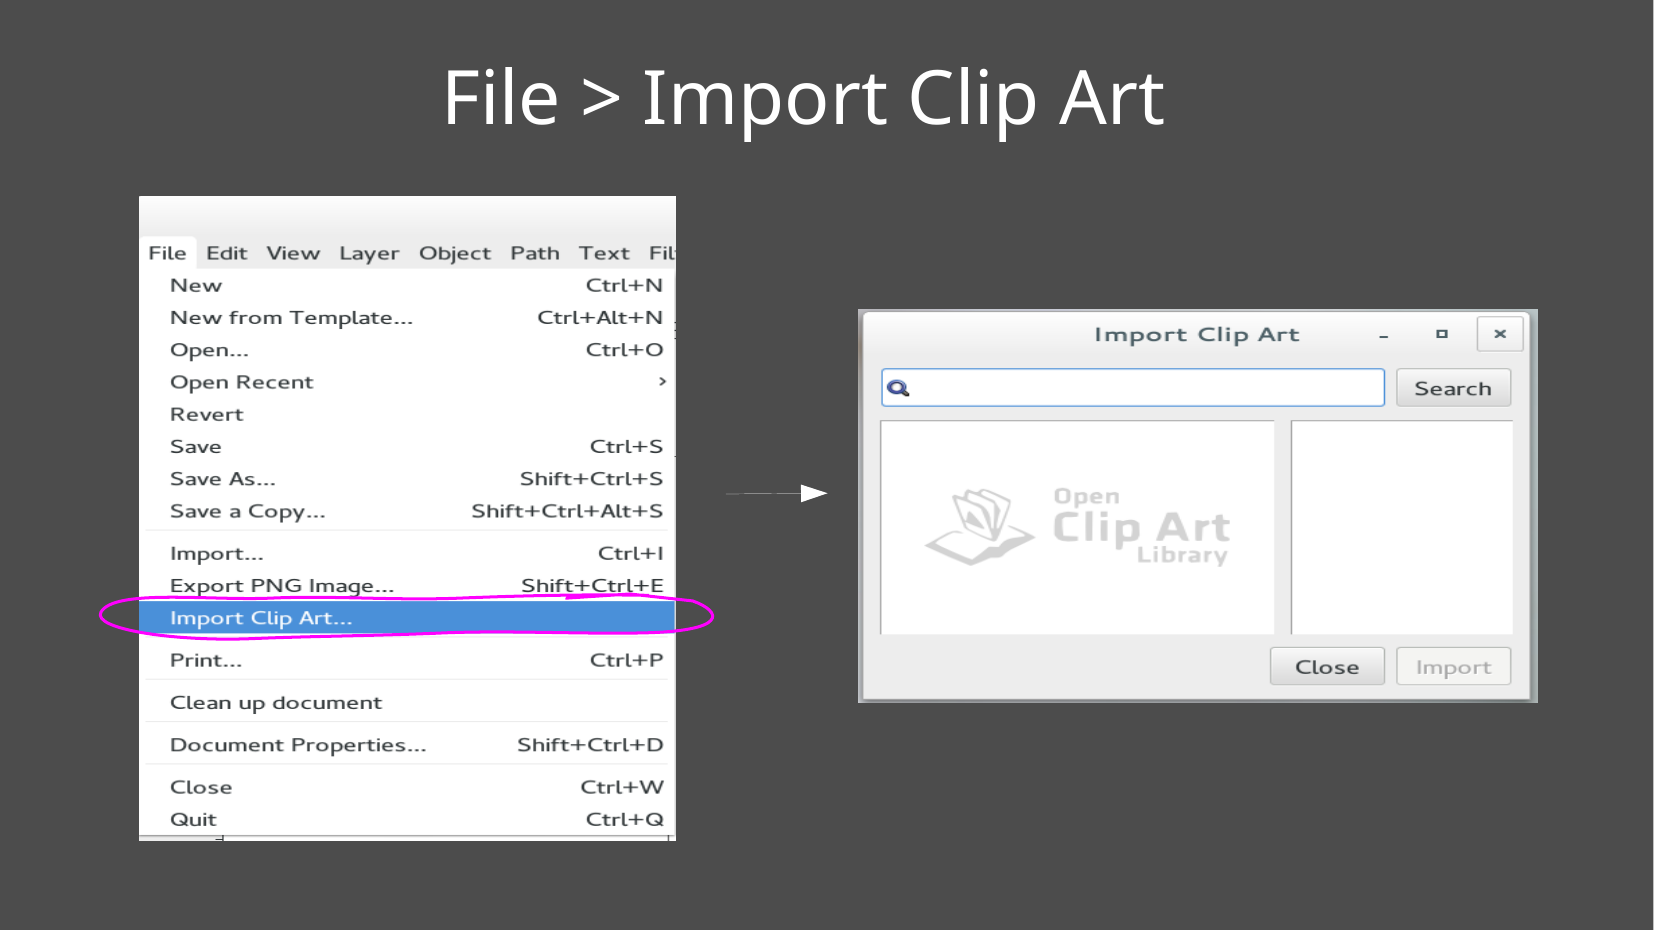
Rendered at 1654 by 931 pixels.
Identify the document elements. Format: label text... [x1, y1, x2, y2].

picture [858, 309, 1538, 703]
title File > Import Clip Art [53, 4, 1554, 202]
picture [139, 633, 676, 841]
picture [139, 597, 676, 637]
picture [139, 196, 676, 597]
